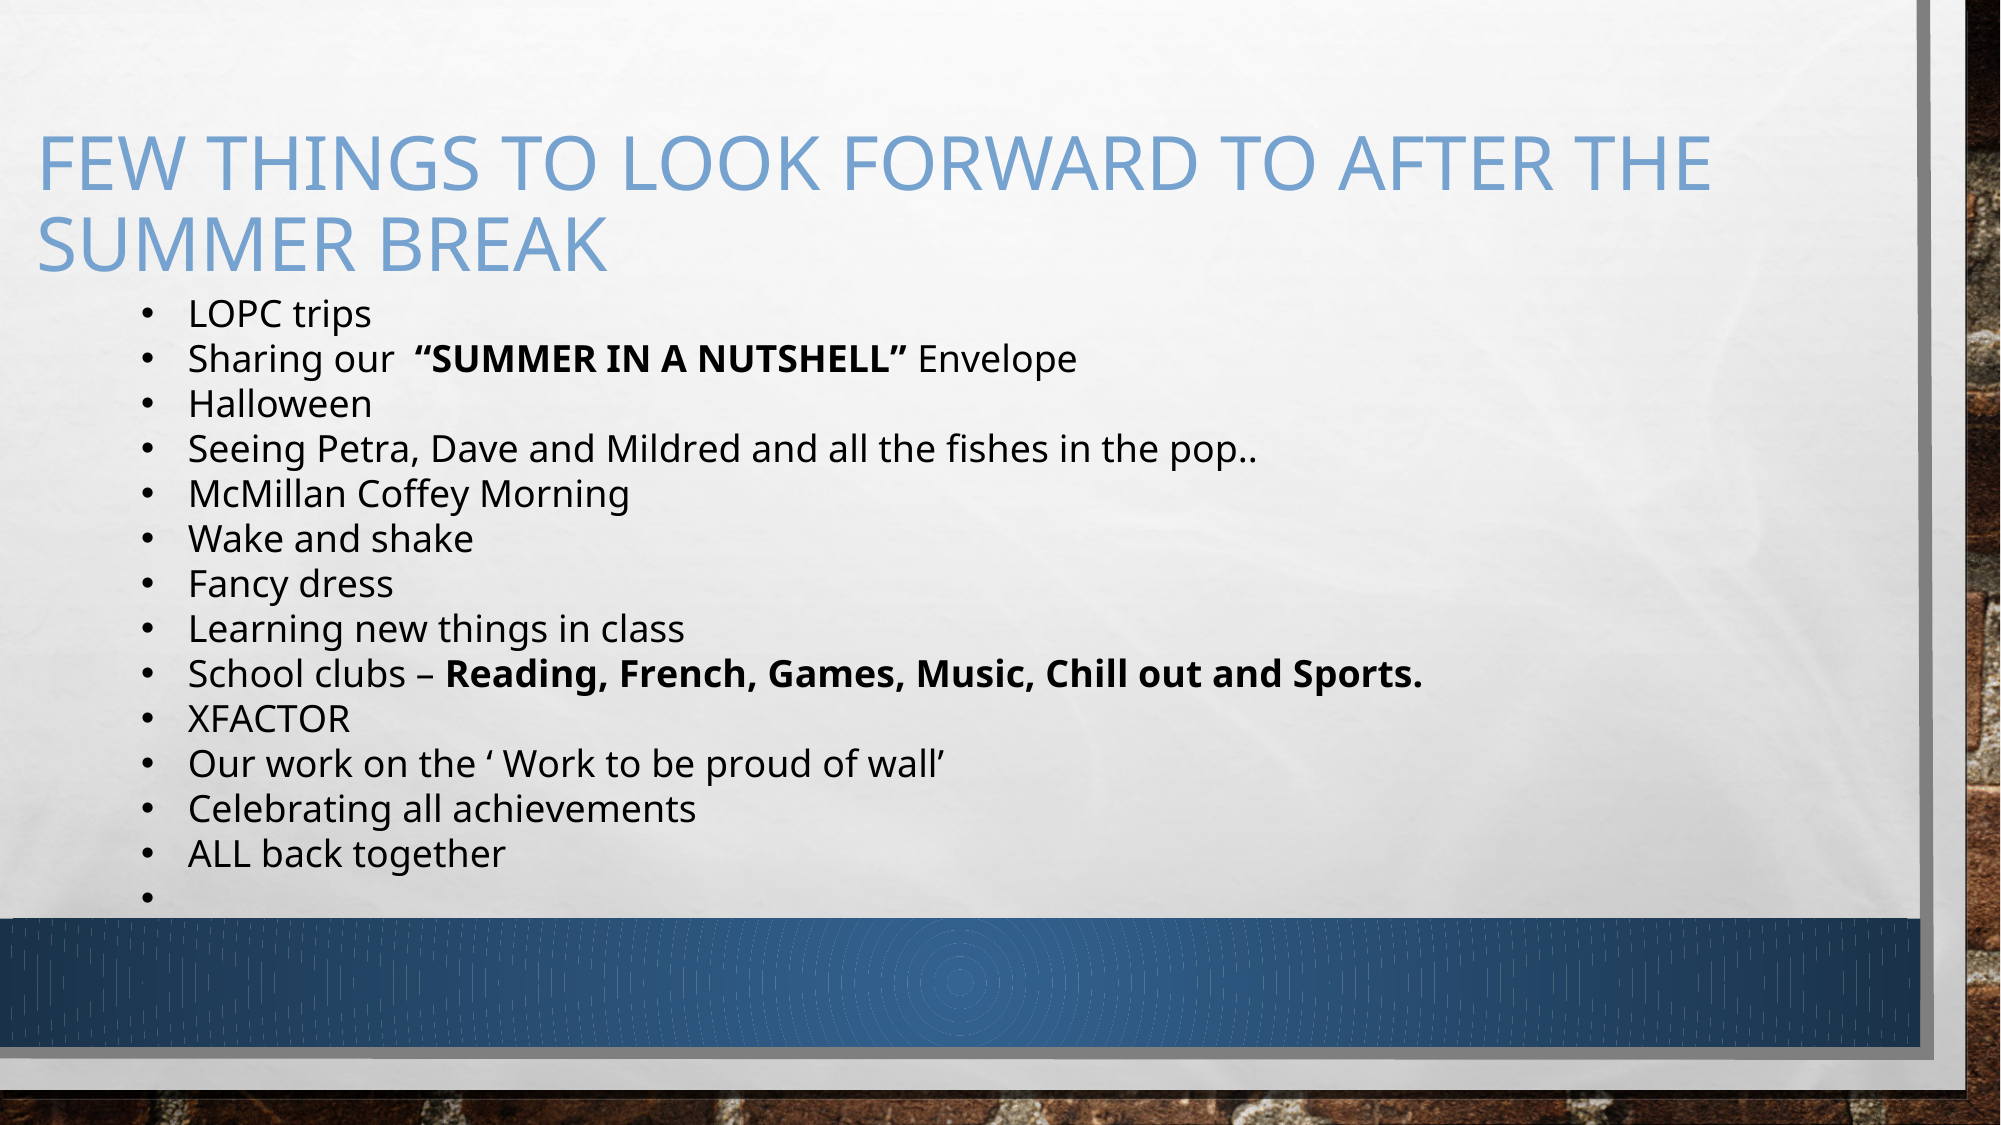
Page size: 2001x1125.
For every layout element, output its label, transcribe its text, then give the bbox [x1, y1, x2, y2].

text_box LOPC trips Sharing our “SUMMER IN A NUTSHELL” Envelope Halloween Seeing Petra, Dave and Mildred and all the fishes in the pop.. McMillan Coffey Morning Wake and shake Fancy dress Learning new things in class School clubs – Reading, French, Games, Music, Chill out and Sports. XFACTOR Our work on the ‘ Work to be proud of wall’ Celebrating all achievements ALL back together [126, 282, 1728, 1025]
title Few things to look forward to AFTER THE SUMMER BREAK [21, 112, 1874, 302]
